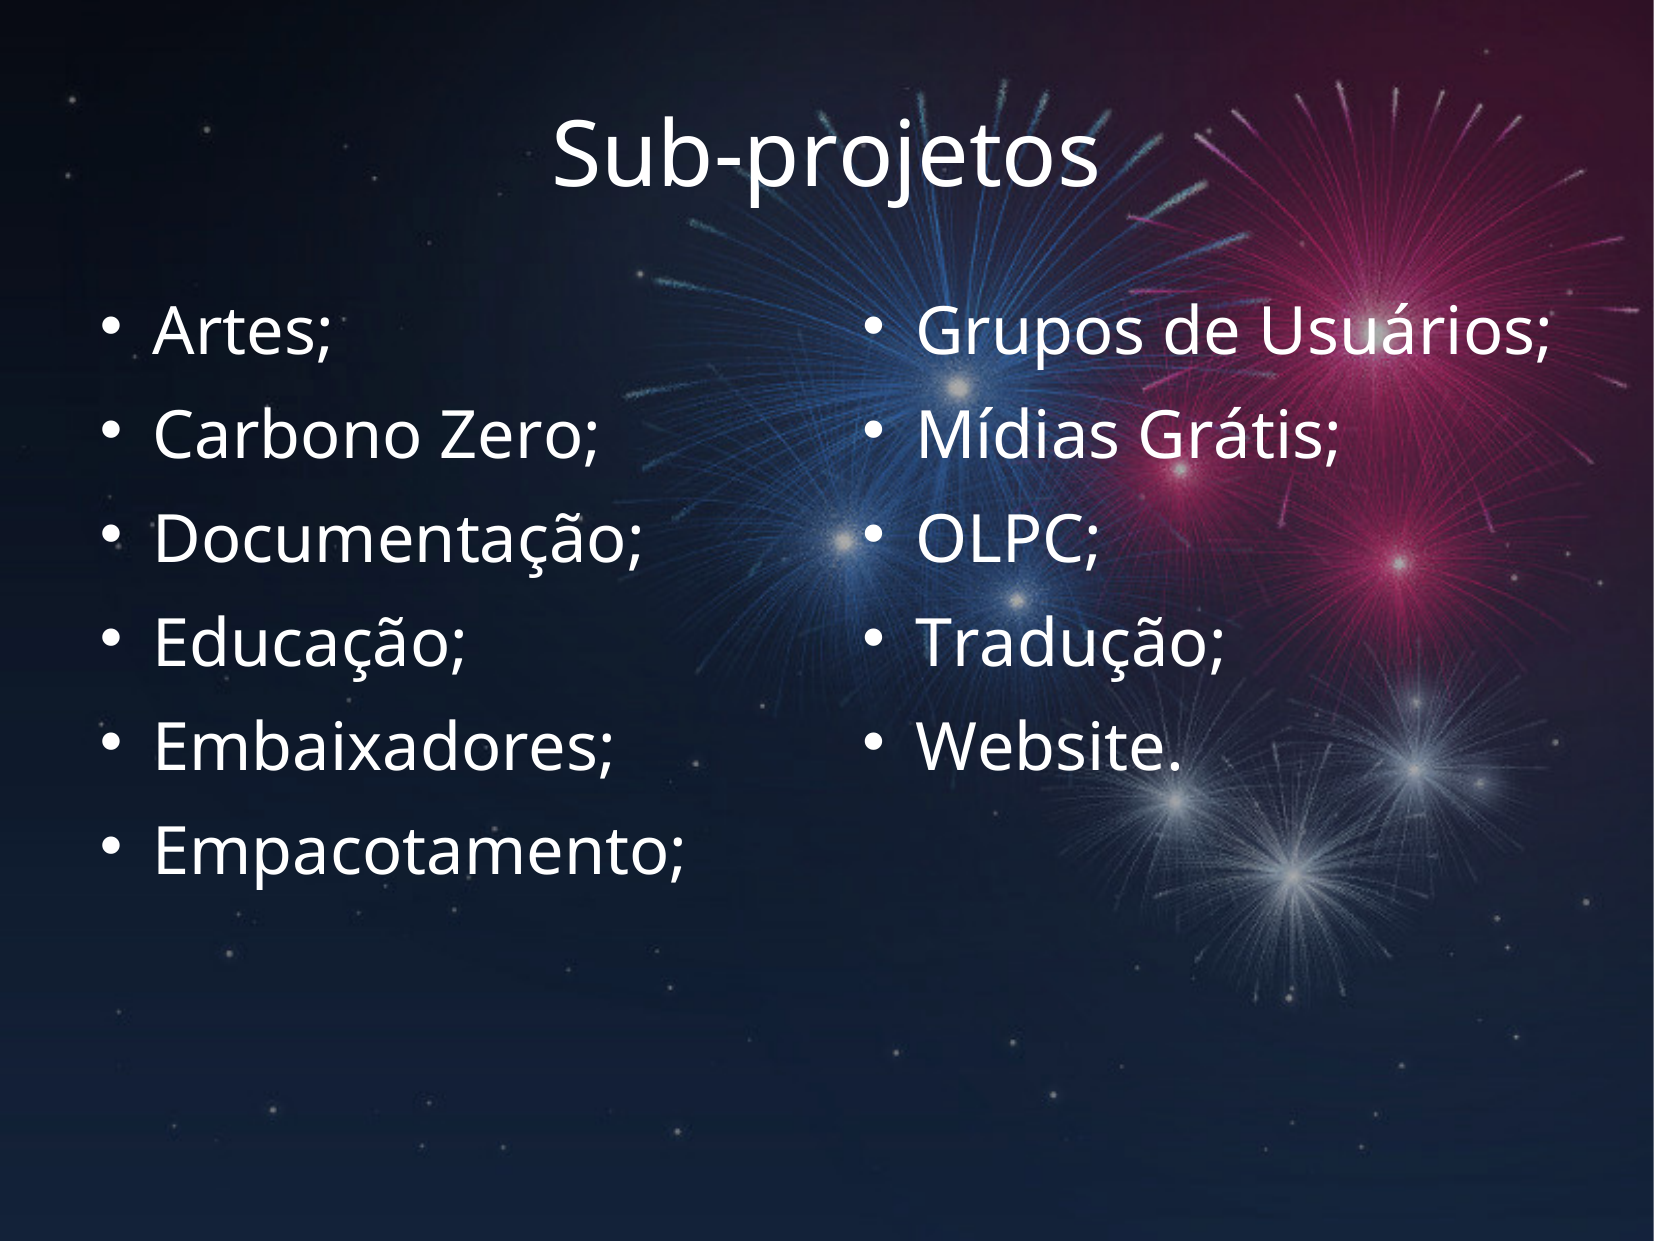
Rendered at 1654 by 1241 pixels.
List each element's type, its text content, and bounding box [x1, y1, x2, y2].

list Artes; Carbono Zero; Documentação; Educação; Embaixadores; Empacotamento; [82, 290, 809, 1109]
list Grupos de Usuários; Mídias Grátis; OLPC; Tradução; Website. [845, 290, 1572, 1109]
title Sub-projetos [82, 49, 1571, 257]
picture [0, 0, 1654, 1241]
